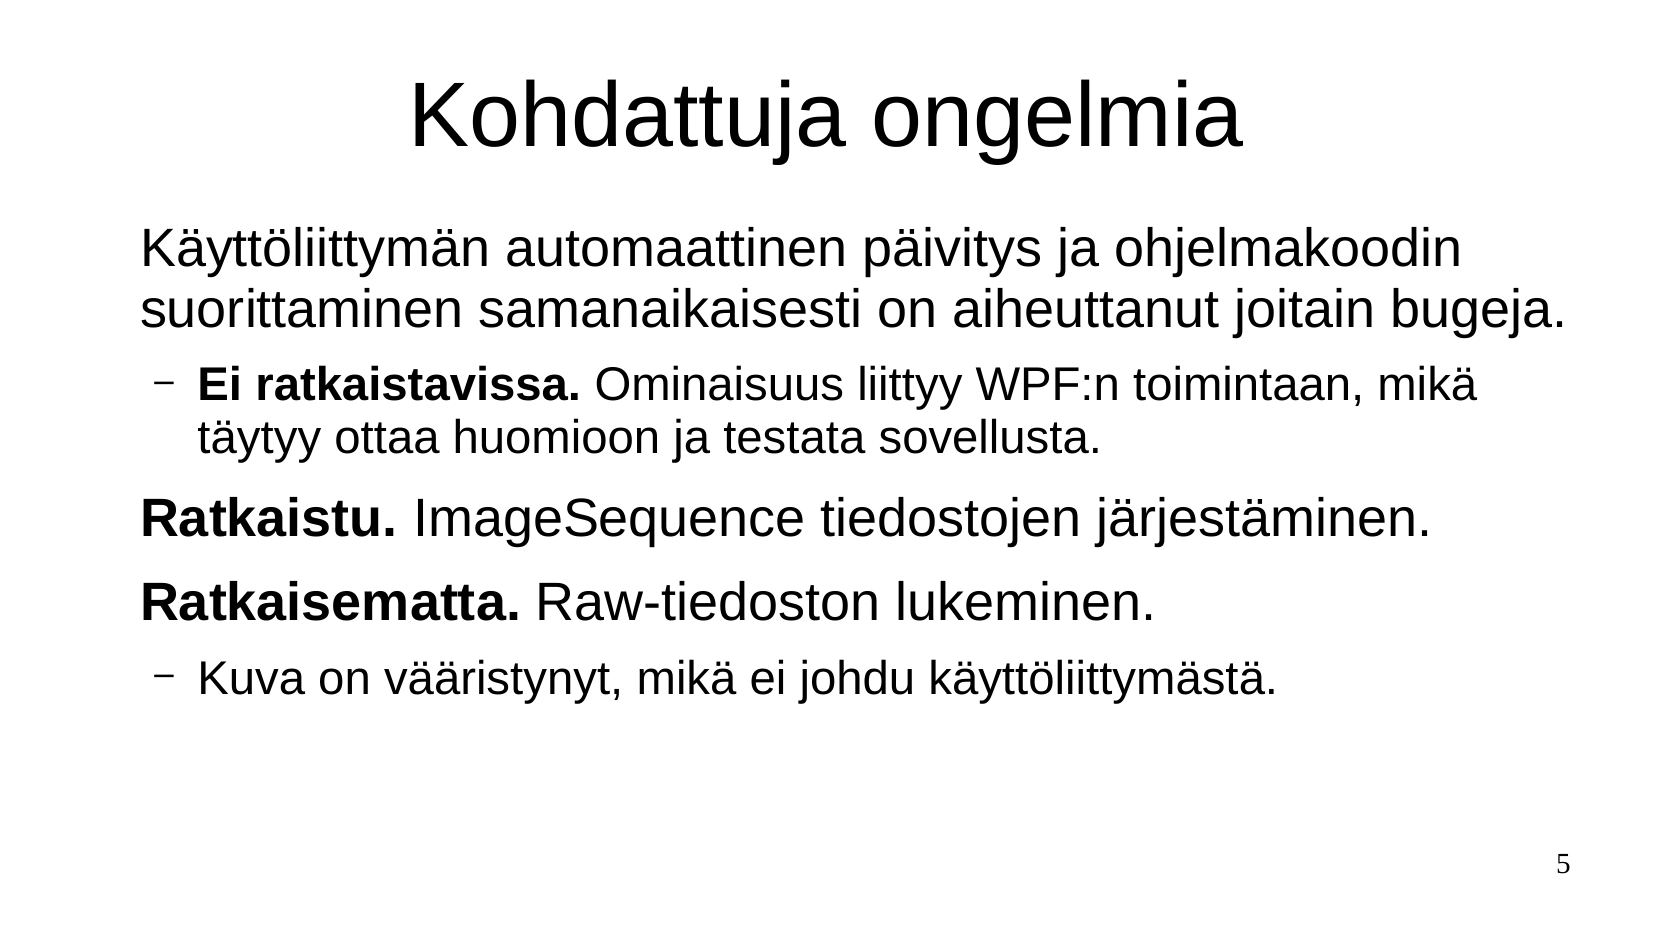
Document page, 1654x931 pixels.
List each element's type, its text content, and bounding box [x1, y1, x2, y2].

list Käyttöliittymän automaattinen päivitys ja ohjelmakoodin suorittaminen samanaikaisesti on aiheuttanut joitain bugeja. Ei ratkaistavissa. Ominaisuus liittyy WPF:n toimintaan, mikä täytyy ottaa huomioon ja testata sovellusta. Ratkaistu. ImageSequence tiedostojen järjestäminen. Ratkaisematta. Raw-tiedoston lukeminen. Kuva on vääristynyt, mikä ei johdu käyttöliittymästä. [82, 217, 1571, 758]
title Kohdattuja ongelmia [82, 37, 1571, 193]
